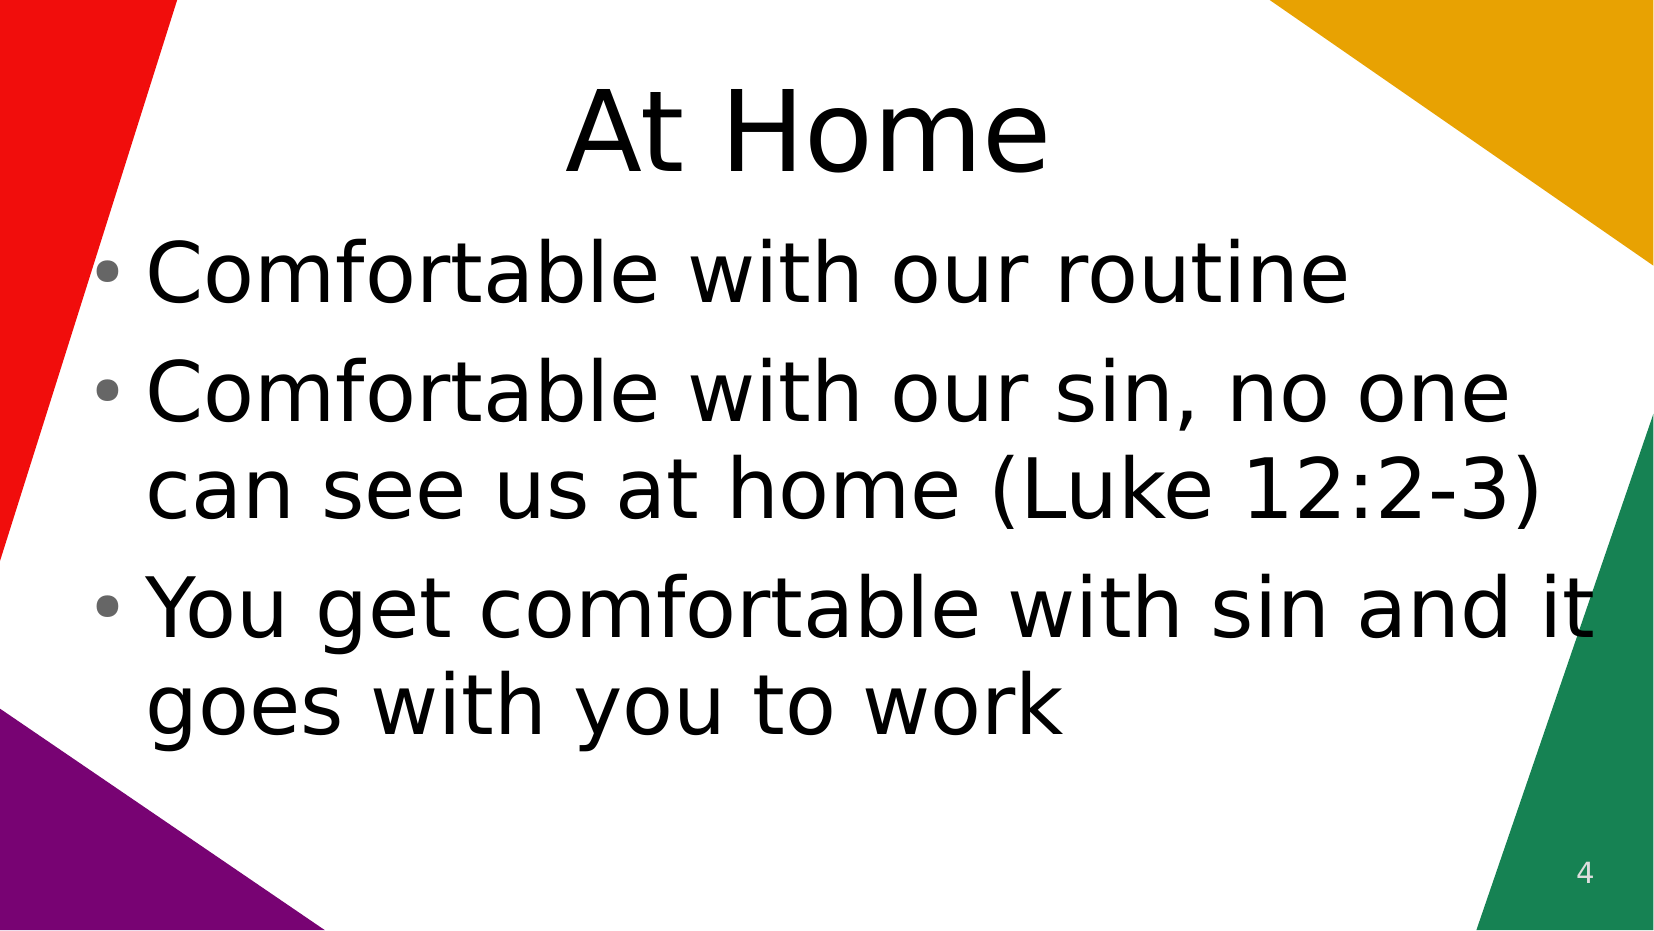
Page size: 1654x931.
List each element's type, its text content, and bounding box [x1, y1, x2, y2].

title At Home [118, 59, 1536, 207]
list Comfortable with our routine Comfortable with our sin, no one can see us at home (Luke 12:2-3) You get comfortable with sin and it goes with you to work [75, 225, 1613, 863]
